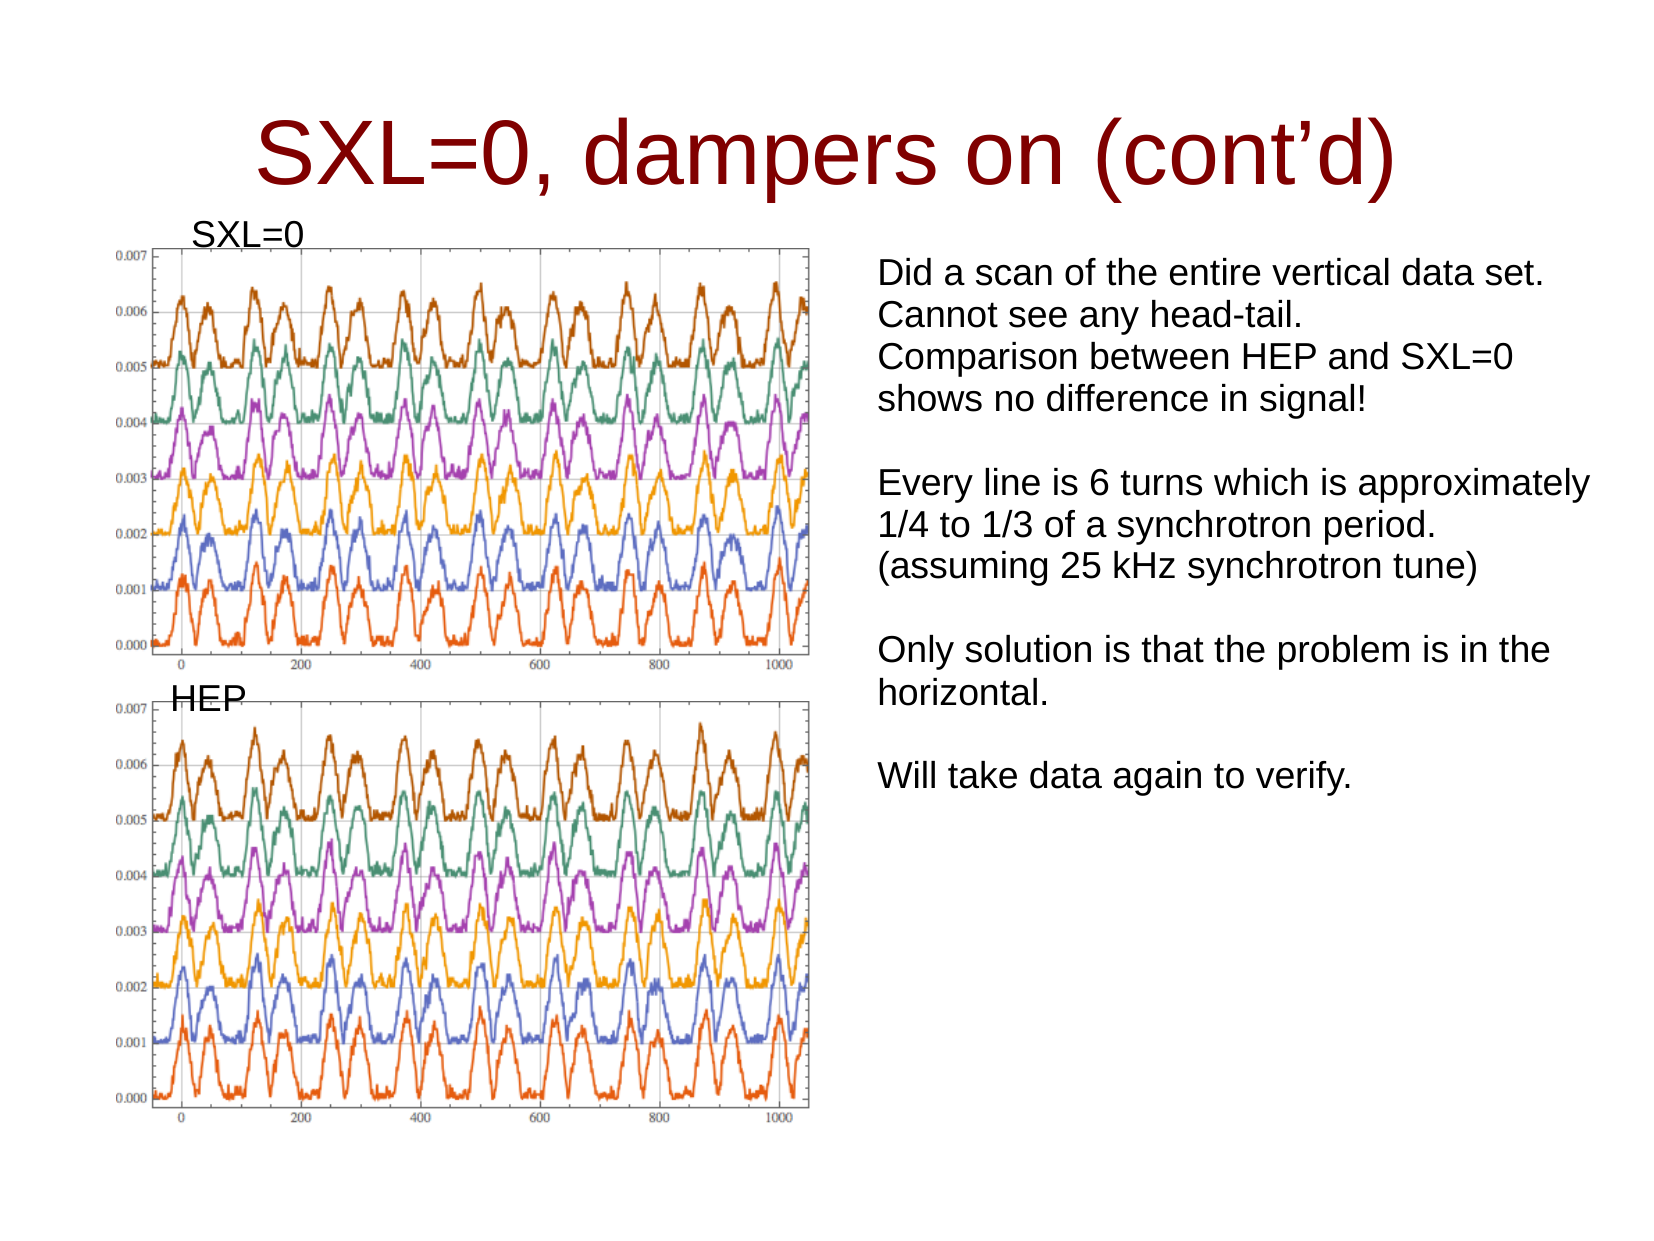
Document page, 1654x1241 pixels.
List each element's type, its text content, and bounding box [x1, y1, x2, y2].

text_box Did a scan of the entire vertical data set. Cannot see any head-tail. Comparison between HEP and SXL=0 shows no difference in signal! Every line is 6 turns which is approximately 1/4 to 1/3 of a synchrotron period. (assuming 25 kHz synchrotron tune) Only solution is that the problem is in the horizontal. Will take data again to verify. [862, 243, 1621, 923]
picture [116, 248, 811, 676]
text_box HEP [155, 670, 313, 727]
picture [116, 701, 811, 1128]
title SXL=0, dampers on (cont’d) [82, 49, 1571, 257]
text_box SXL=0 [176, 206, 334, 263]
